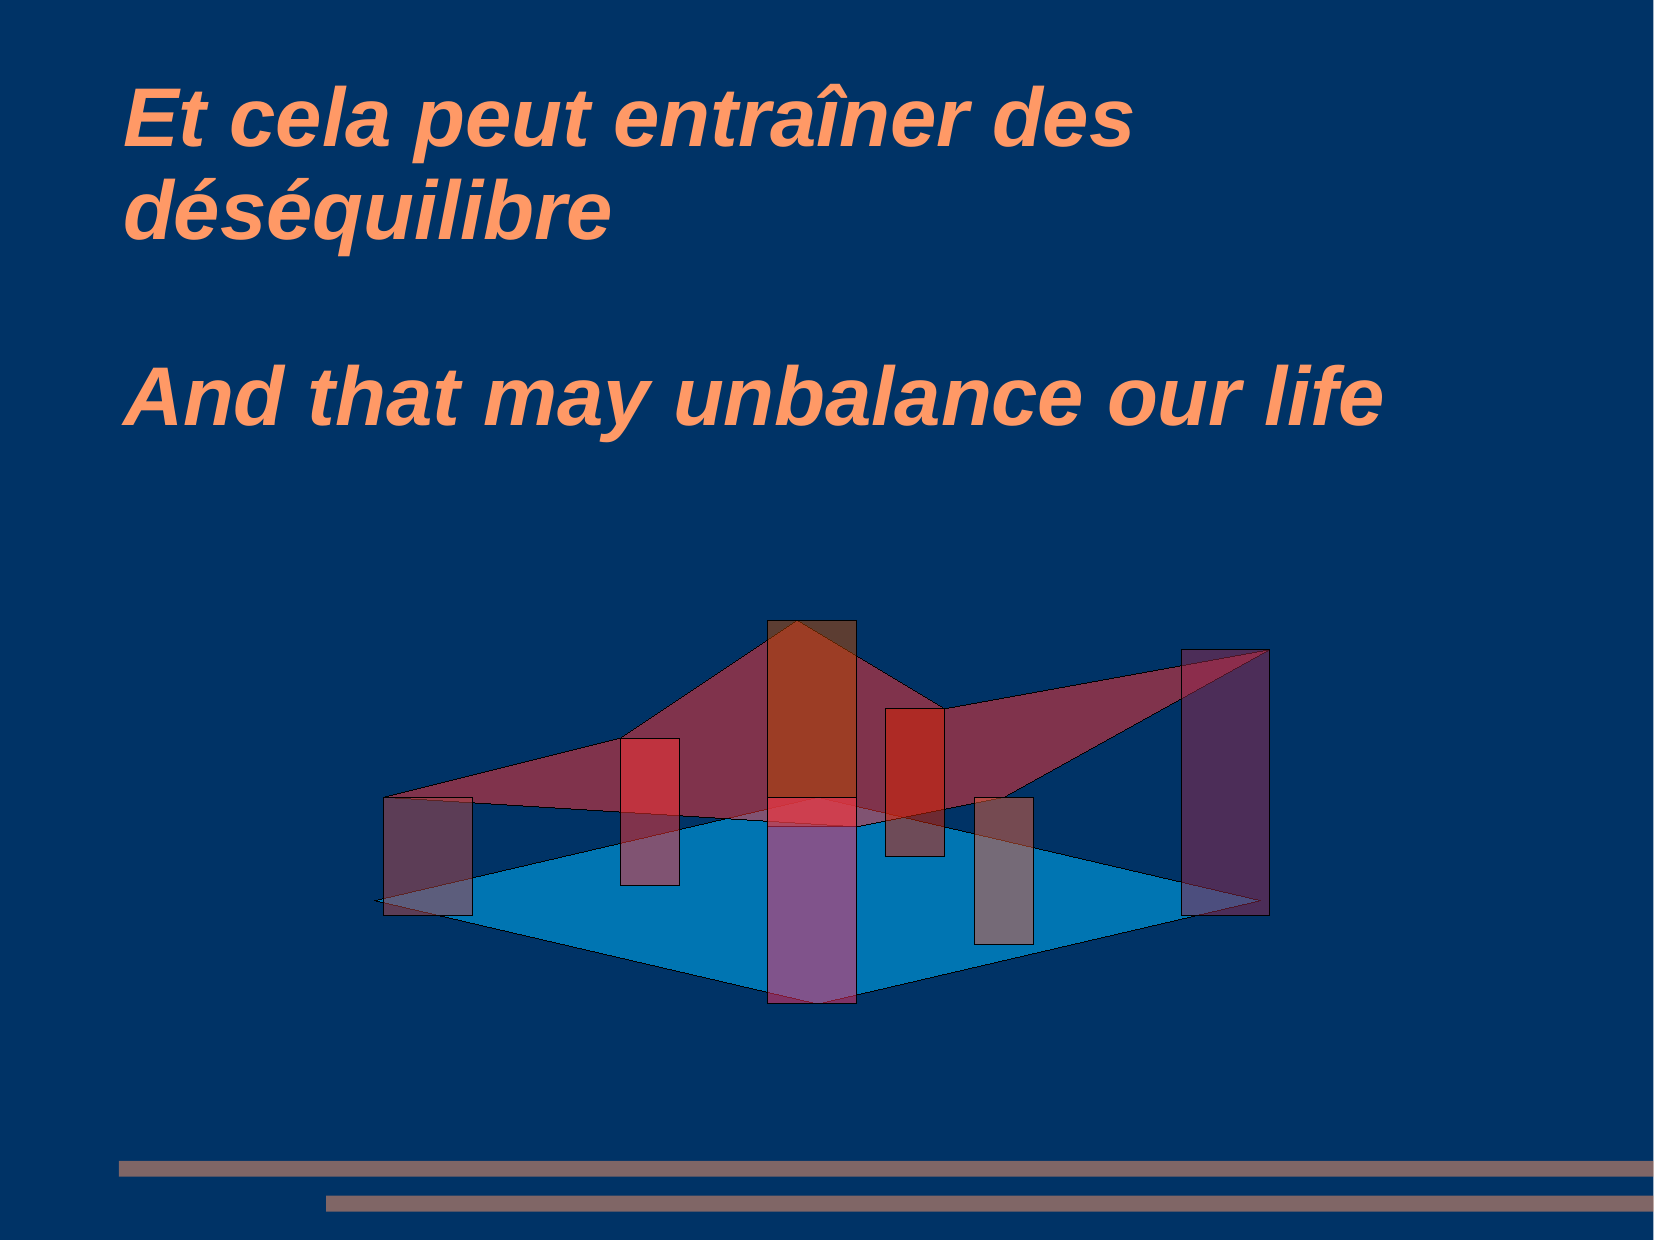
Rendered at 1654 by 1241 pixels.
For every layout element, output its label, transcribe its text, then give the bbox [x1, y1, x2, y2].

text_box [374, 620, 1270, 1004]
title Et cela peut entraîner des déséquilibre And that may unbalance our life [123, 70, 1536, 443]
